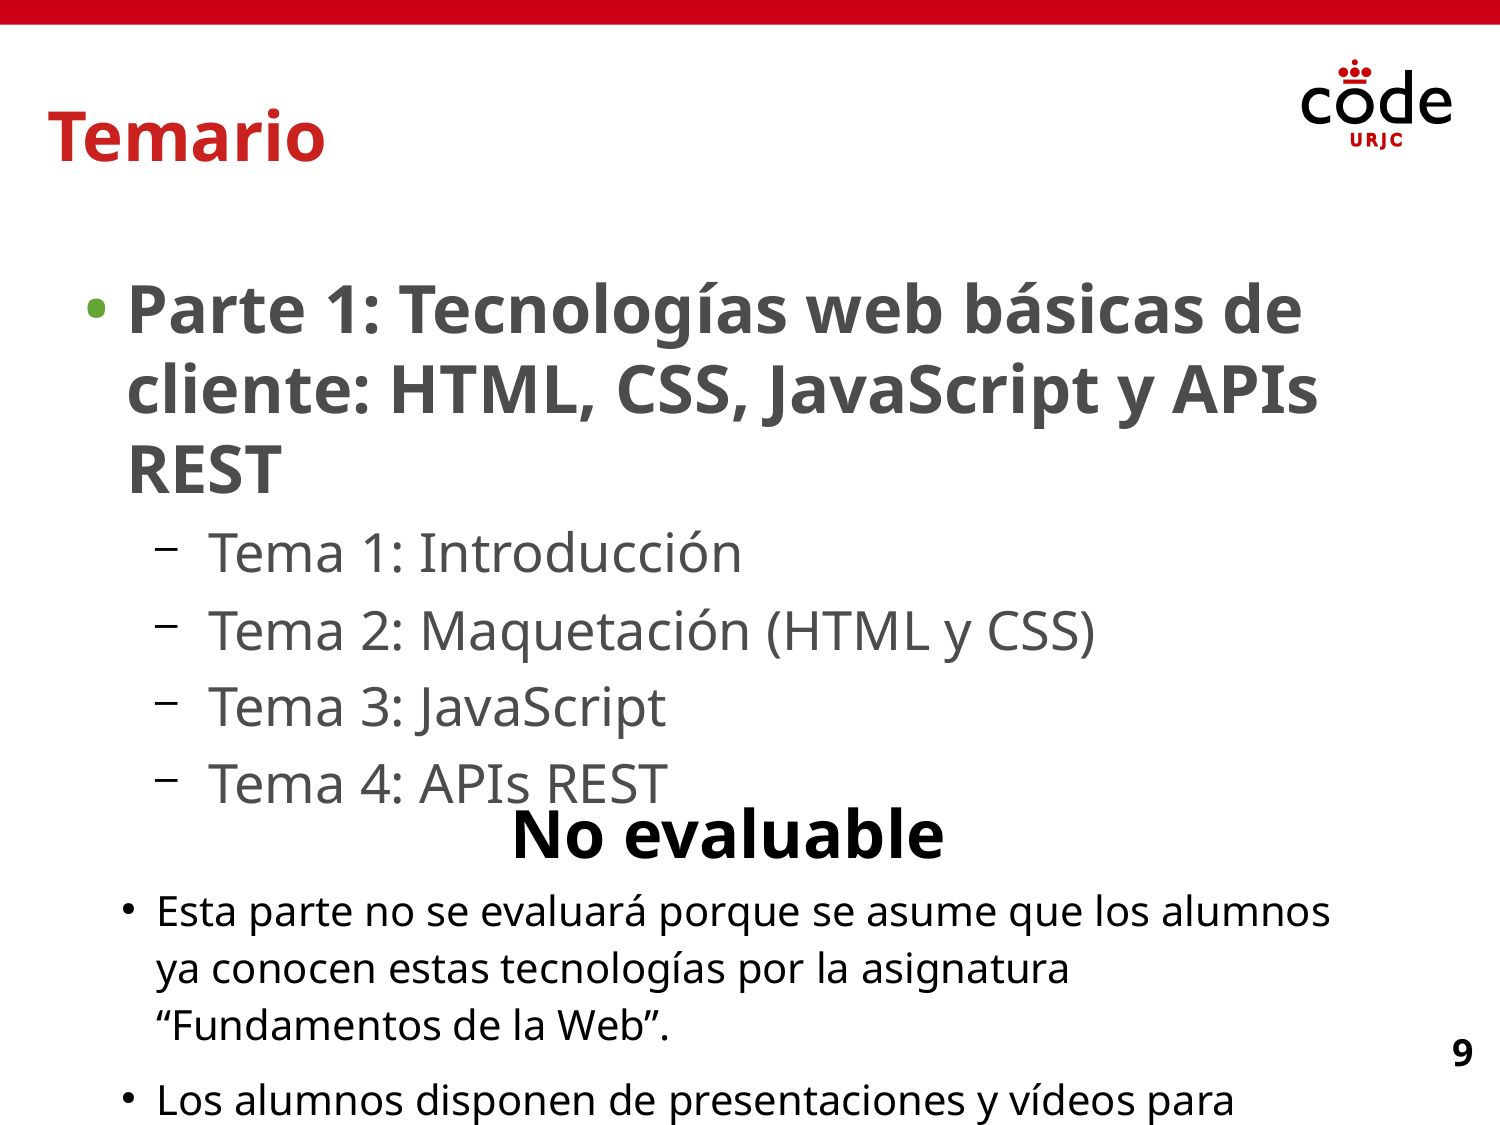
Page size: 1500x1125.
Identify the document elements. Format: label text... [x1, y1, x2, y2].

list Parte 1: Tecnologías web básicas de cliente: HTML, CSS, JavaScript y APIs REST Tema 1: Introducción Tema 2: Maquetación (HTML y CSS) Tema 3: JavaScript Tema 4: APIs REST [51, 259, 1436, 1013]
text_box Esta parte no se evaluará porque se asume que los alumnos ya conocen estas tecnologías por la asignatura “Fundamentos de la Web”. Los alumnos disponen de presentaciones y vídeos para recordar o completar información en caso de ser necesario [106, 874, 1382, 1074]
title Temario [32, 79, 1383, 189]
text_box No evaluable [496, 779, 937, 870]
picture [1284, 50, 1468, 161]
